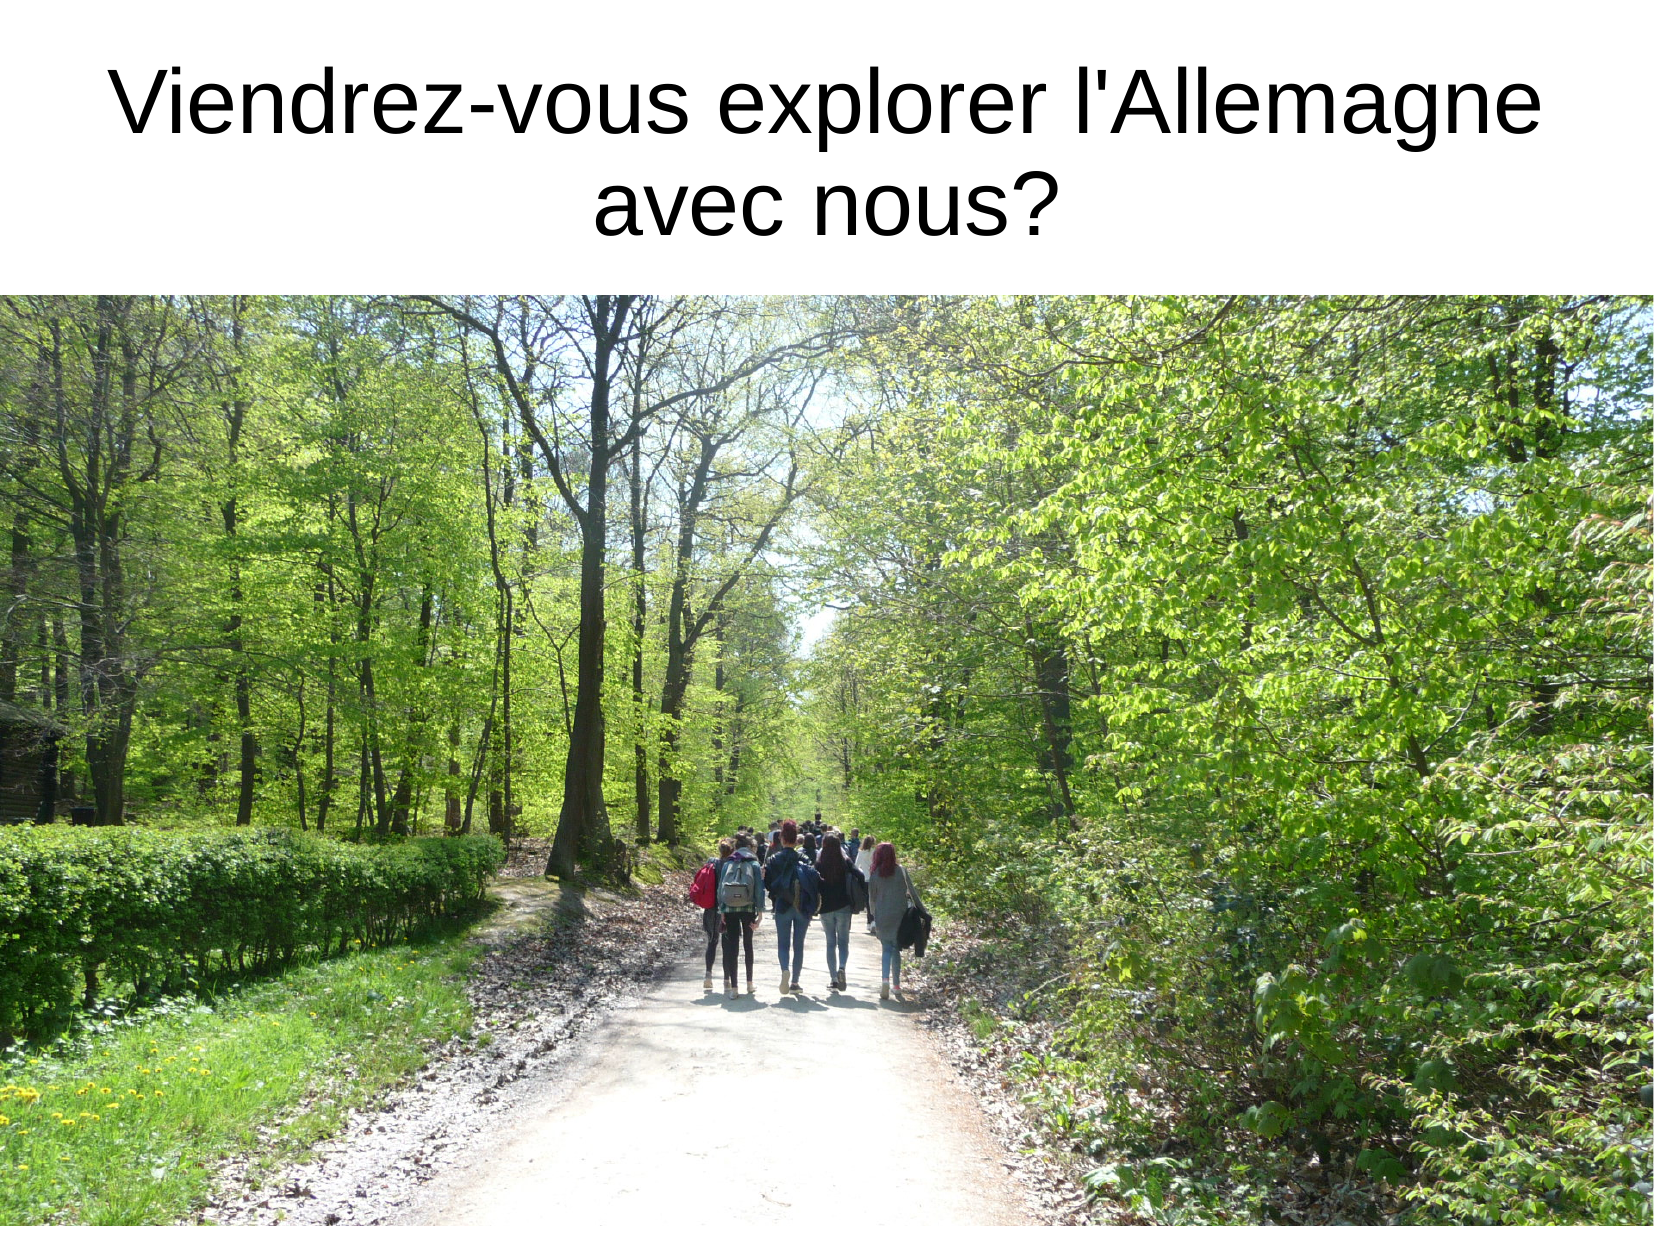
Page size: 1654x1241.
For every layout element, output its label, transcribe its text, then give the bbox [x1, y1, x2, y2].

picture [0, 295, 1654, 1226]
title Viendrez-vous explorer l'Allemagne avec nous? [82, 49, 1571, 257]
